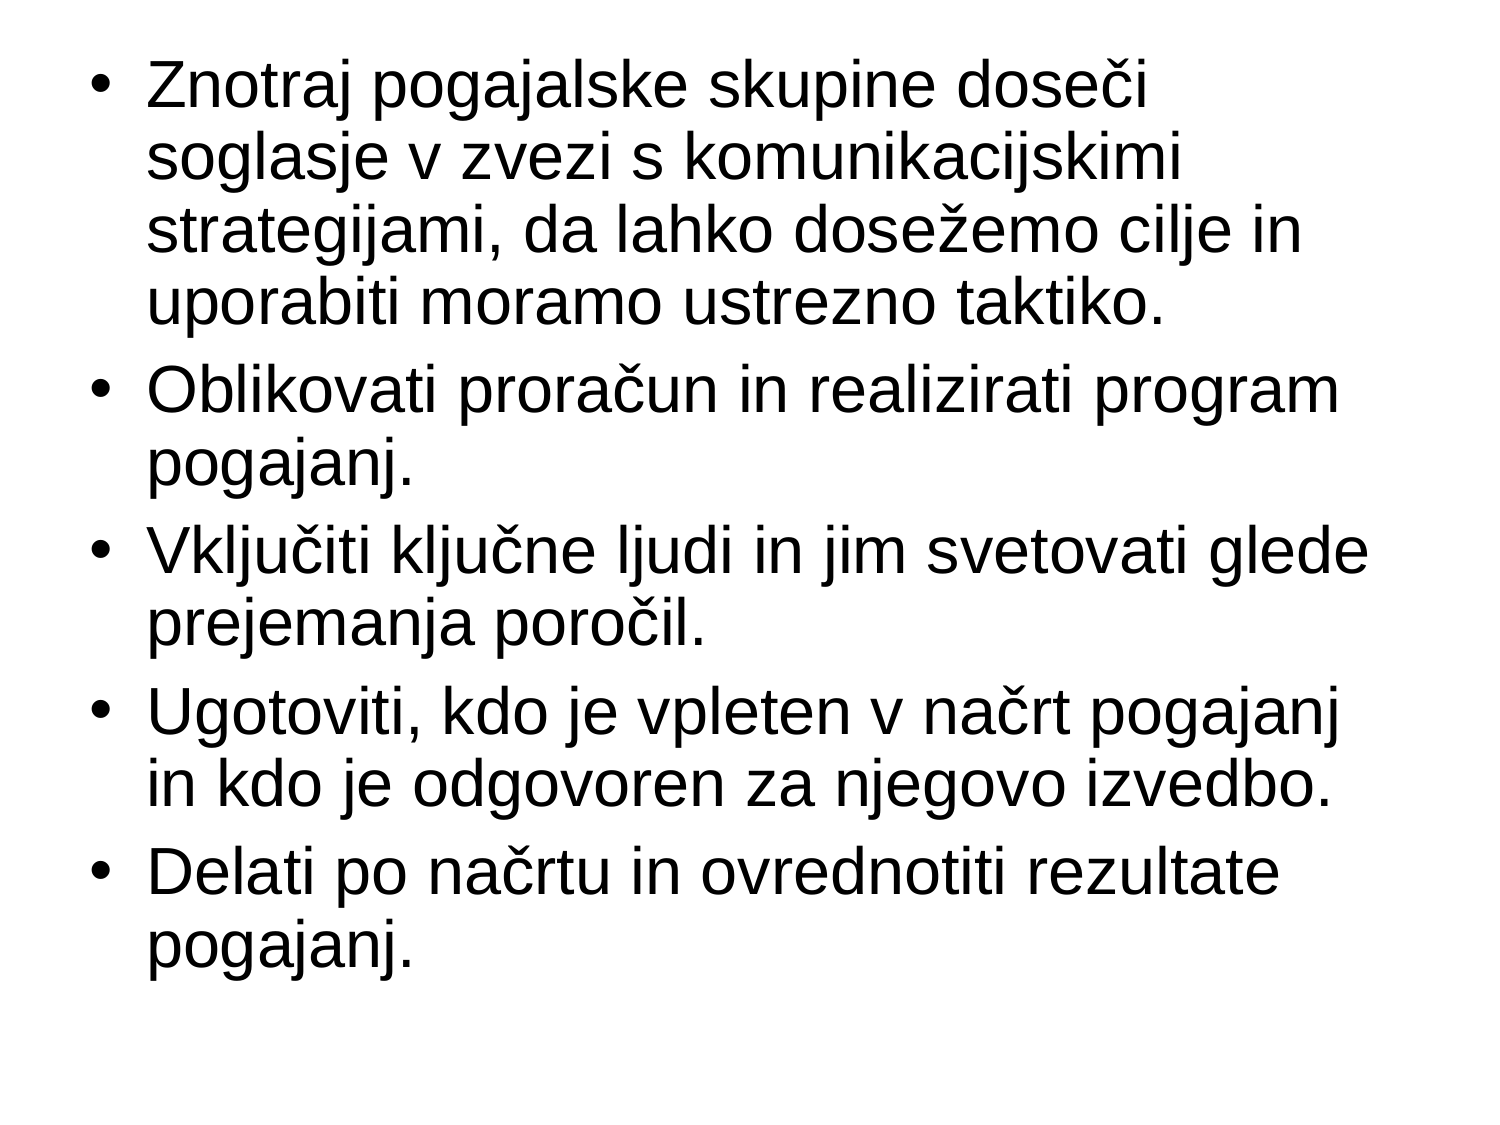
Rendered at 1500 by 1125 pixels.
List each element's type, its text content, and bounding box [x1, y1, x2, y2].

list Znotraj pogajalske skupine doseči soglasje v zvezi s komunikacijskimi strategijami, da lahko dosežemo cilje in uporabiti moramo ustrezno taktiko. Oblikovati proračun in realizirati program pogajanj. Vključiti ključne ljudi in jim svetovati glede prejemanja poročil. Ugotoviti, kdo je vpleten v načrt pogajanj in kdo je odgovoren za njegovo izvedbo. Delati po načrtu in ovrednotiti rezultate pogajanj. [75, 42, 1426, 1006]
